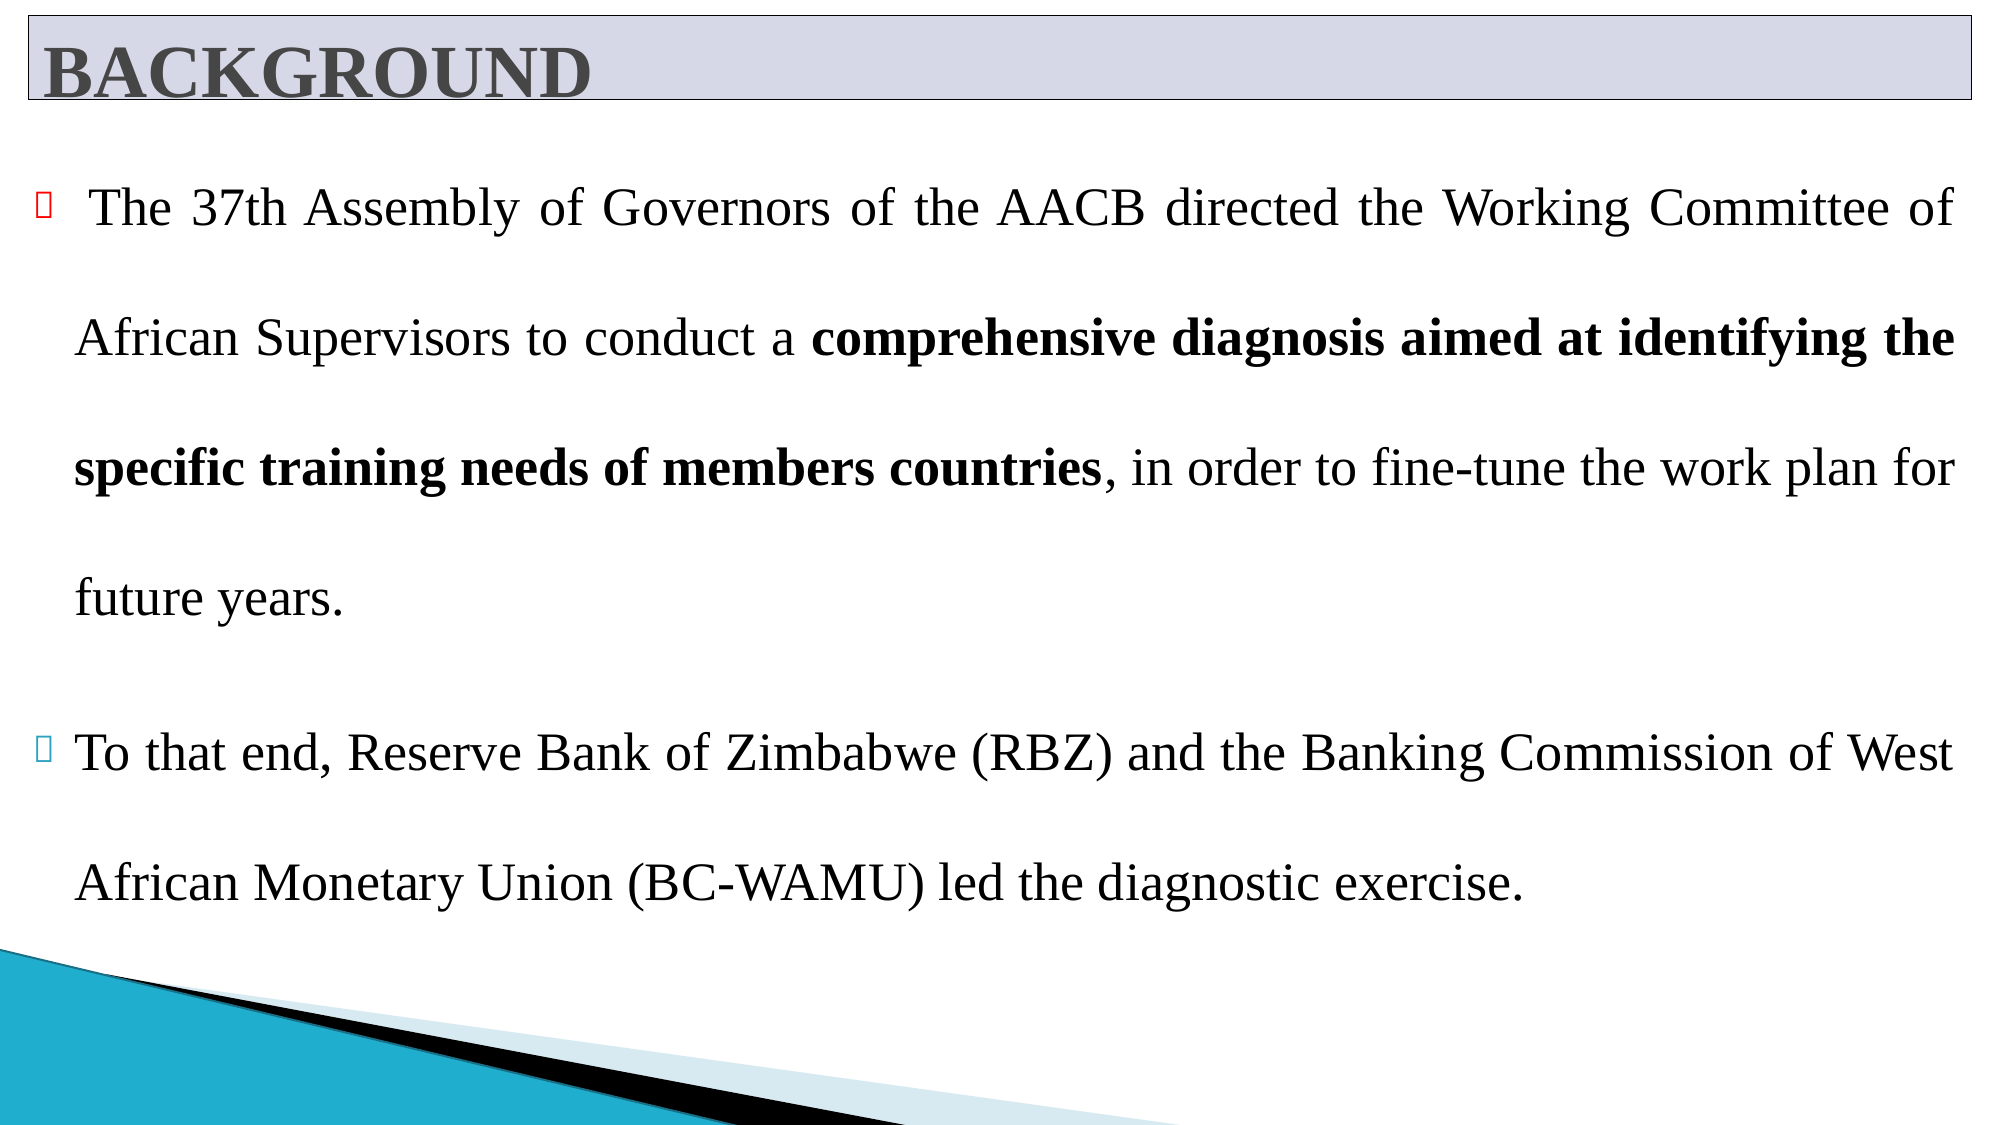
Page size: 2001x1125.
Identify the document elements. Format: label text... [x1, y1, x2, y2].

title BACKGROUND [28, 15, 1972, 99]
list The 37th Assembly of Governors of the AACB directed the Working Committee of African Supervisors to conduct a comprehensive diagnosis aimed at identifying the specific training needs of members countries, in order to fine-tune the work plan for future years. To that end, Reserve Bank of Zimbabwe (RBZ) and the Banking Commission of West African Monetary Union (BC-WAMU) led the diagnostic exercise. [0, 99, 1972, 1089]
